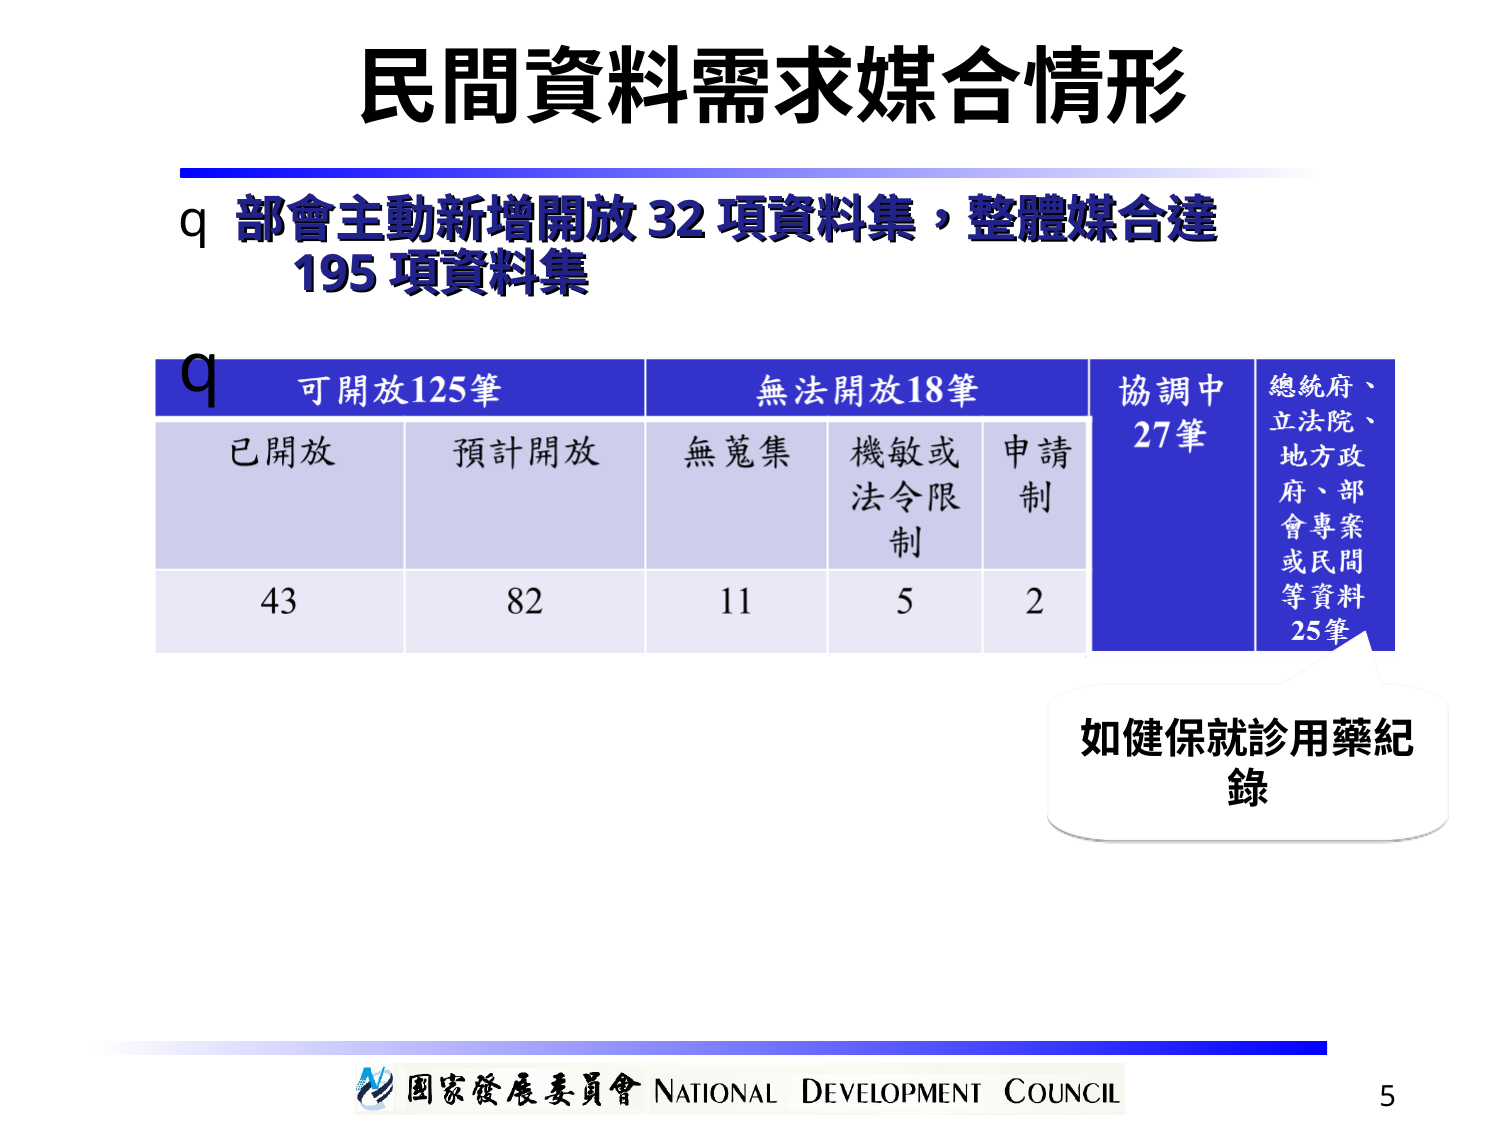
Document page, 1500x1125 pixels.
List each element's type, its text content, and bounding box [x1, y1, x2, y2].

text_box 5 [1364, 1070, 1490, 1106]
text_box 部會主動新增開放32項資料集，整體媒合達195項資料集 [163, 185, 1297, 402]
text_box 如健保就診用藥紀錄 [1047, 631, 1448, 840]
title 民間資料需求媒合情形 [97, 19, 1448, 147]
picture [154, 353, 1396, 664]
